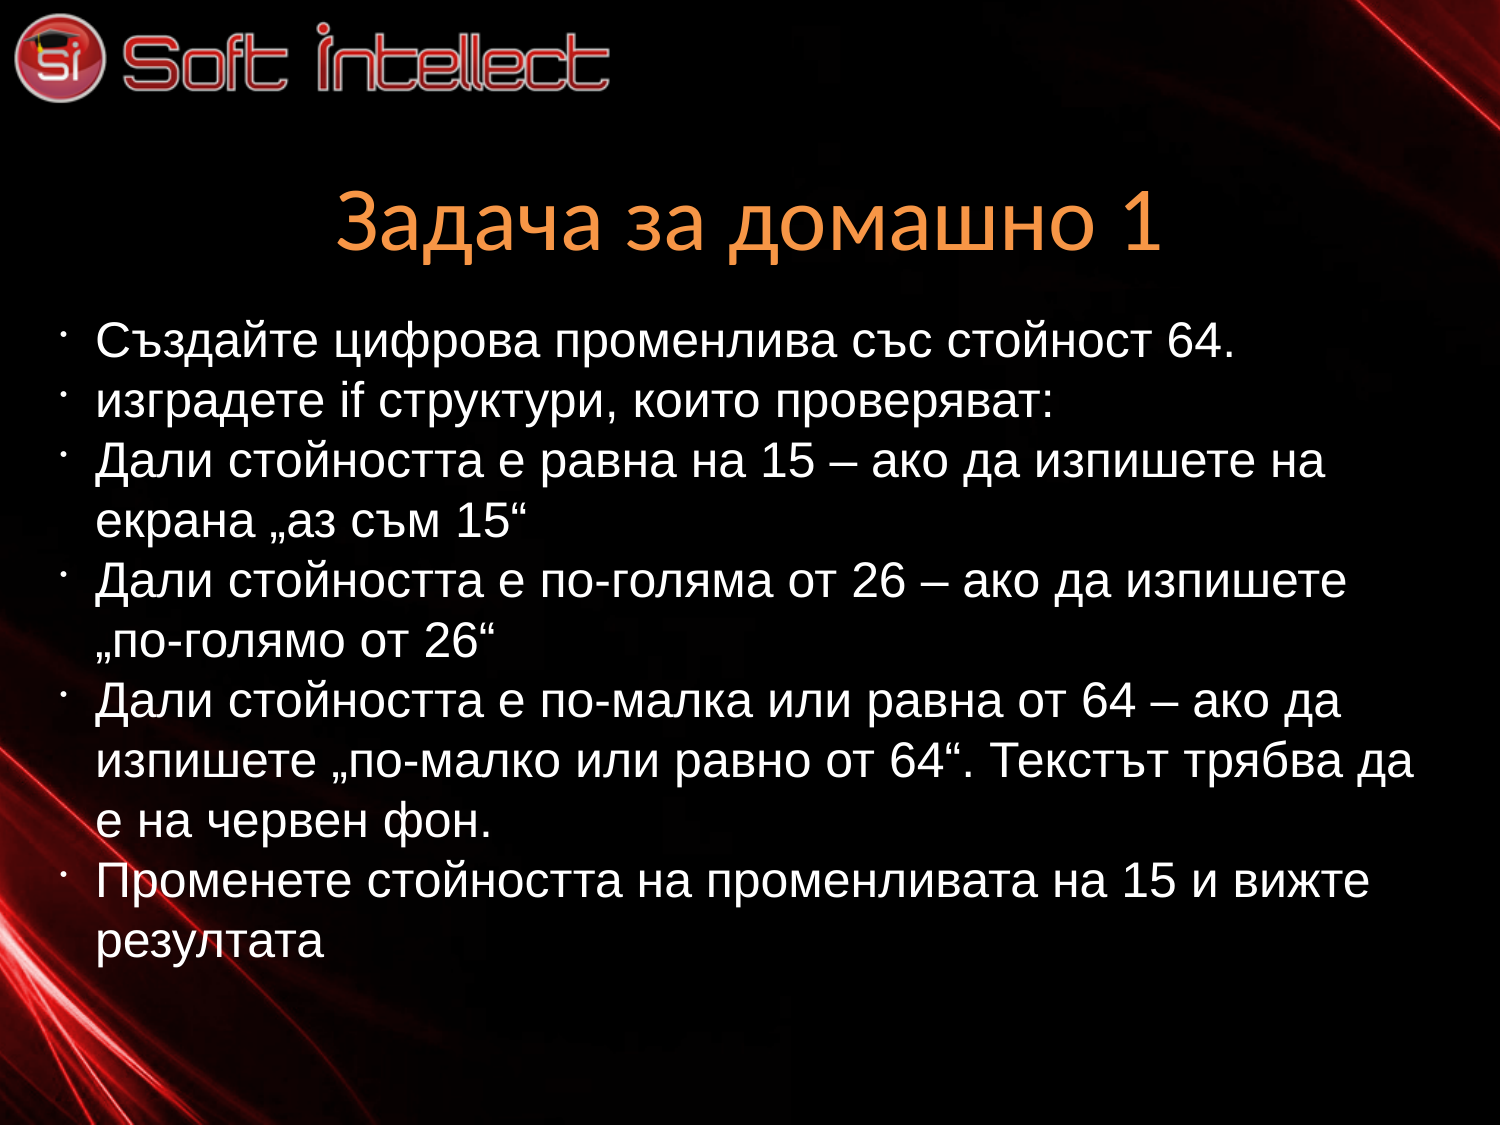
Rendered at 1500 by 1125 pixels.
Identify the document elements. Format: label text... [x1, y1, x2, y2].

text_box Създайте цифрова променлива със стойност 64. изградете if структури, които проверяват: Дали стойността е равна на 15 – ако да изпишете на екрана „аз съм 15“ Дали стойността е по-голяма от 26 – ако да изпишете „по-голямо от 26“ Дали стойността е по-малка или равна от 64 – ако да изпишете „по-малко или равно от 64“. Текстът трябва да е на червен фон. Променете стойността на променливата на 15 и вижте резултата [45, 299, 1455, 540]
text_box Задача за домашно 1 [75, 120, 1425, 299]
picture [0, 0, 1500, 1125]
